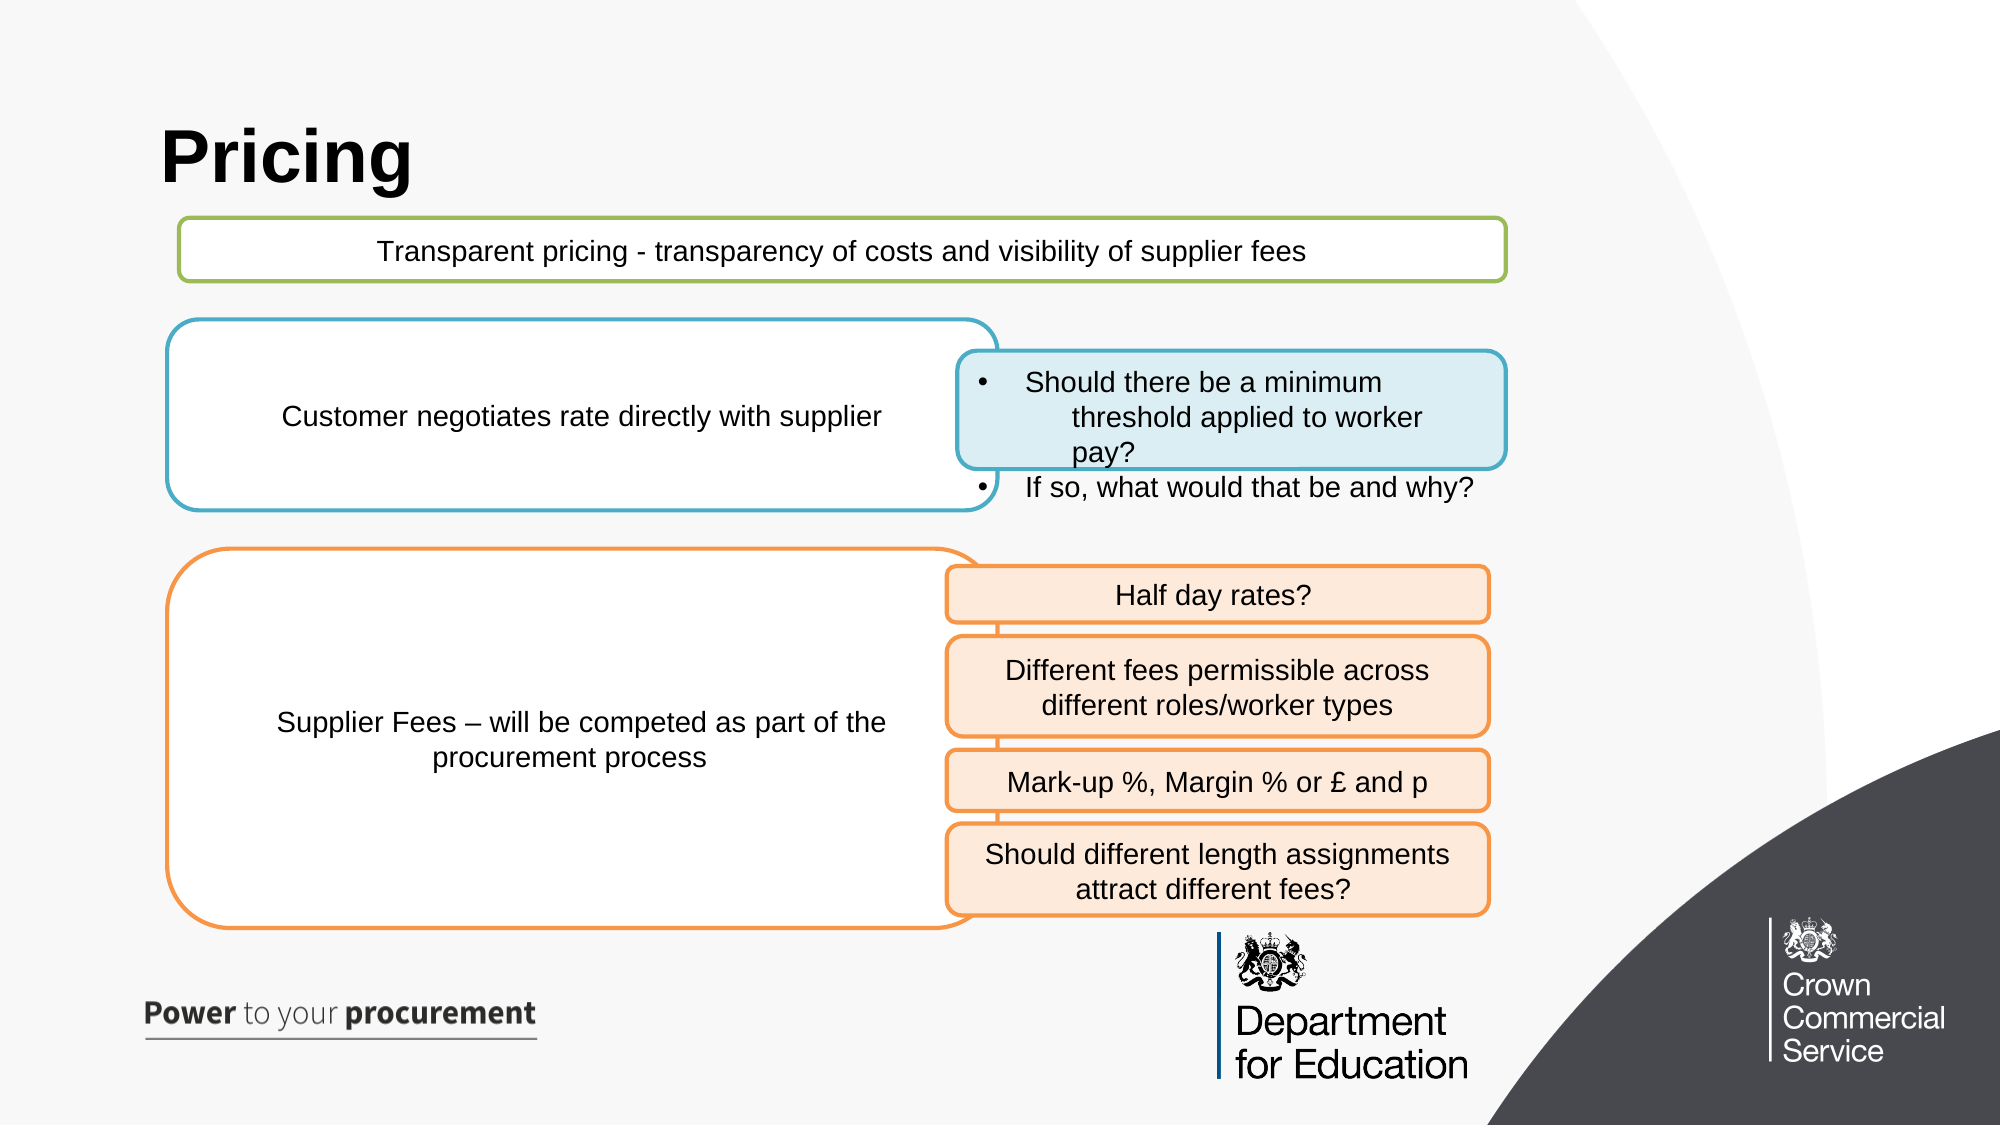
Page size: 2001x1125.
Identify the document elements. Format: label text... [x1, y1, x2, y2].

text_box Pricing [145, 99, 1770, 206]
text_box Should different length assignments attract different fees? [946, 823, 1490, 916]
text_box Customer negotiates rate directly with supplier [167, 319, 998, 511]
text_box Different fees permissible across different roles/worker types [946, 635, 1490, 737]
text_box Mark-up %, Margin % or £ and p [946, 749, 1490, 811]
picture [1217, 711, 2000, 1125]
text_box Should there be a minimum threshold applied to worker pay? If so, what would that be and why? [957, 350, 1506, 470]
text_box Transparent pricing - transparency of costs and visibility of supplier fees [179, 217, 1506, 282]
text_box Half day rates? [946, 566, 1490, 623]
text_box Supplier Fees – will be competed as part of the procurement process [167, 548, 998, 929]
